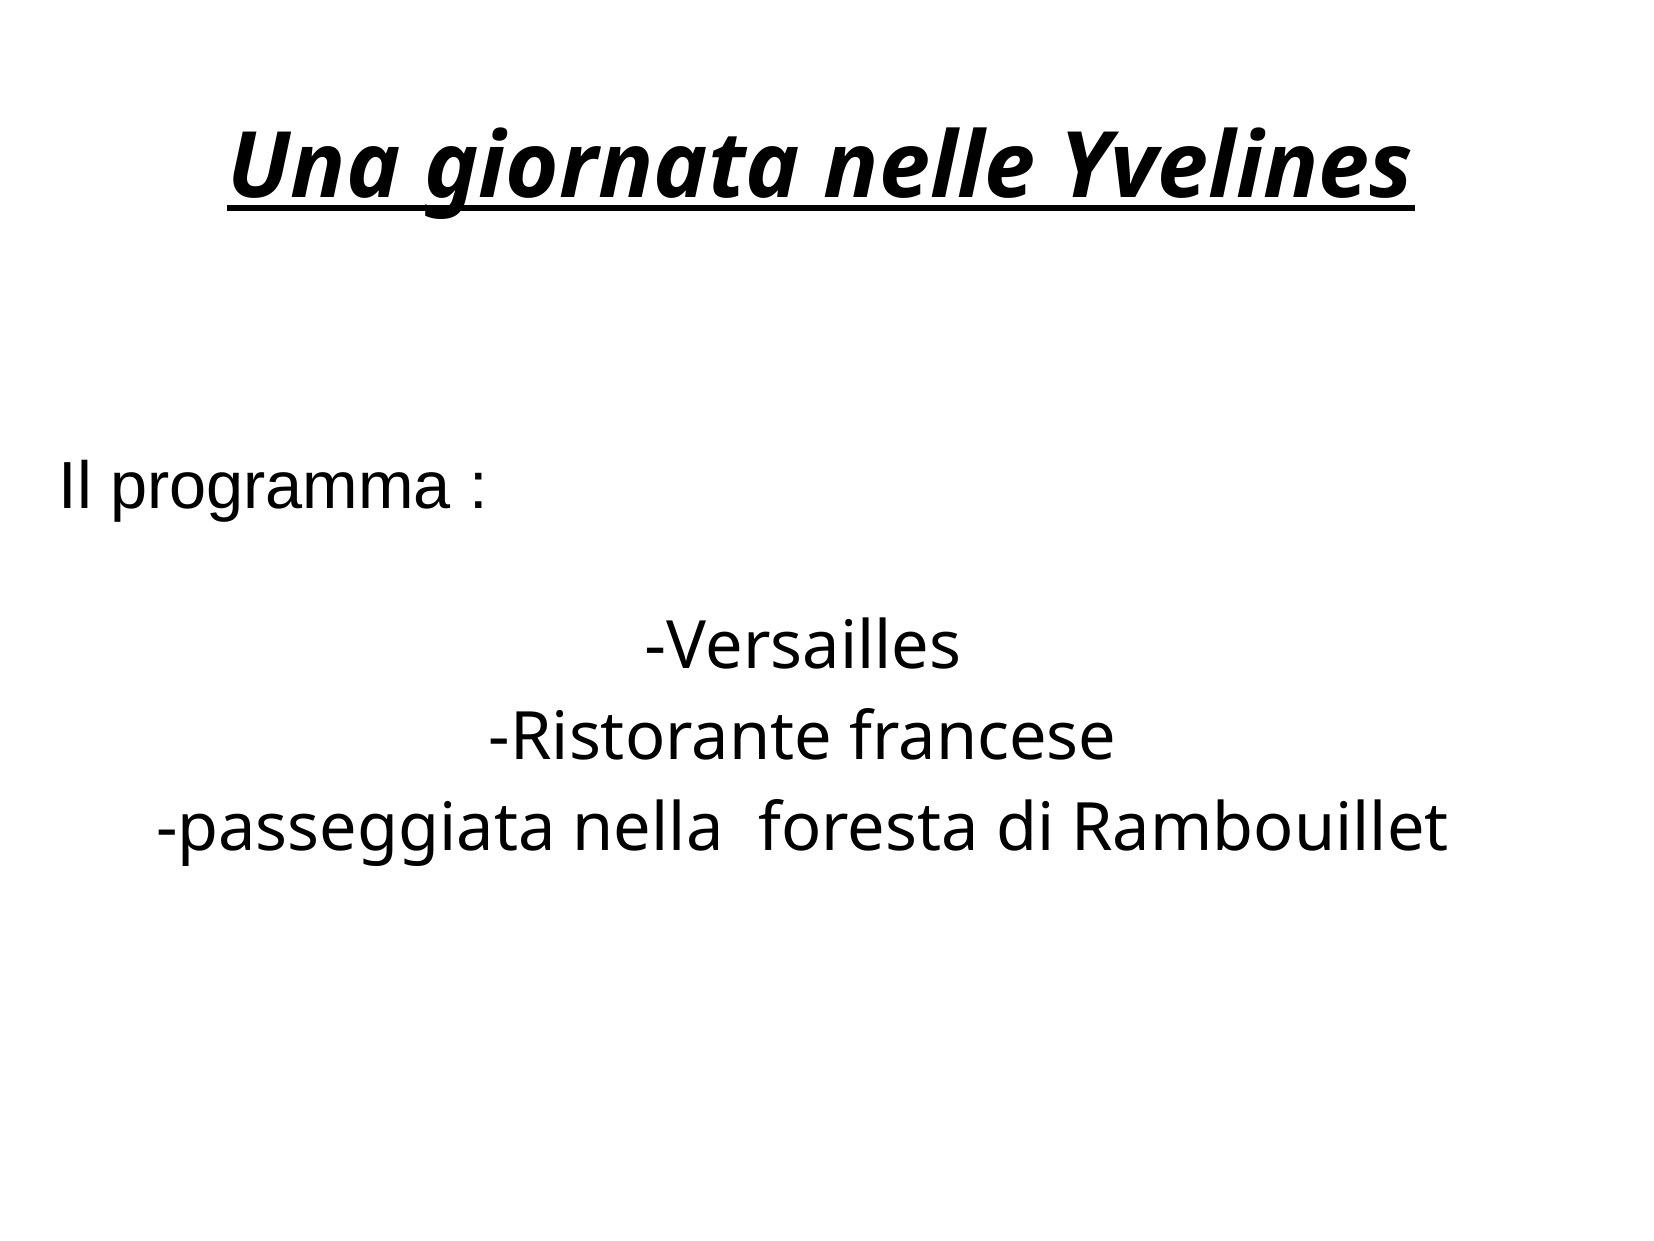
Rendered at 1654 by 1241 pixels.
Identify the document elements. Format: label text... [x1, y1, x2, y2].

subtitle Il programma : -Versailles -Ristorante francese -passeggiata nella foresta di Rambouillet [59, 295, 1548, 1114]
title Una giornata nelle Yvelines [76, 58, 1565, 266]
